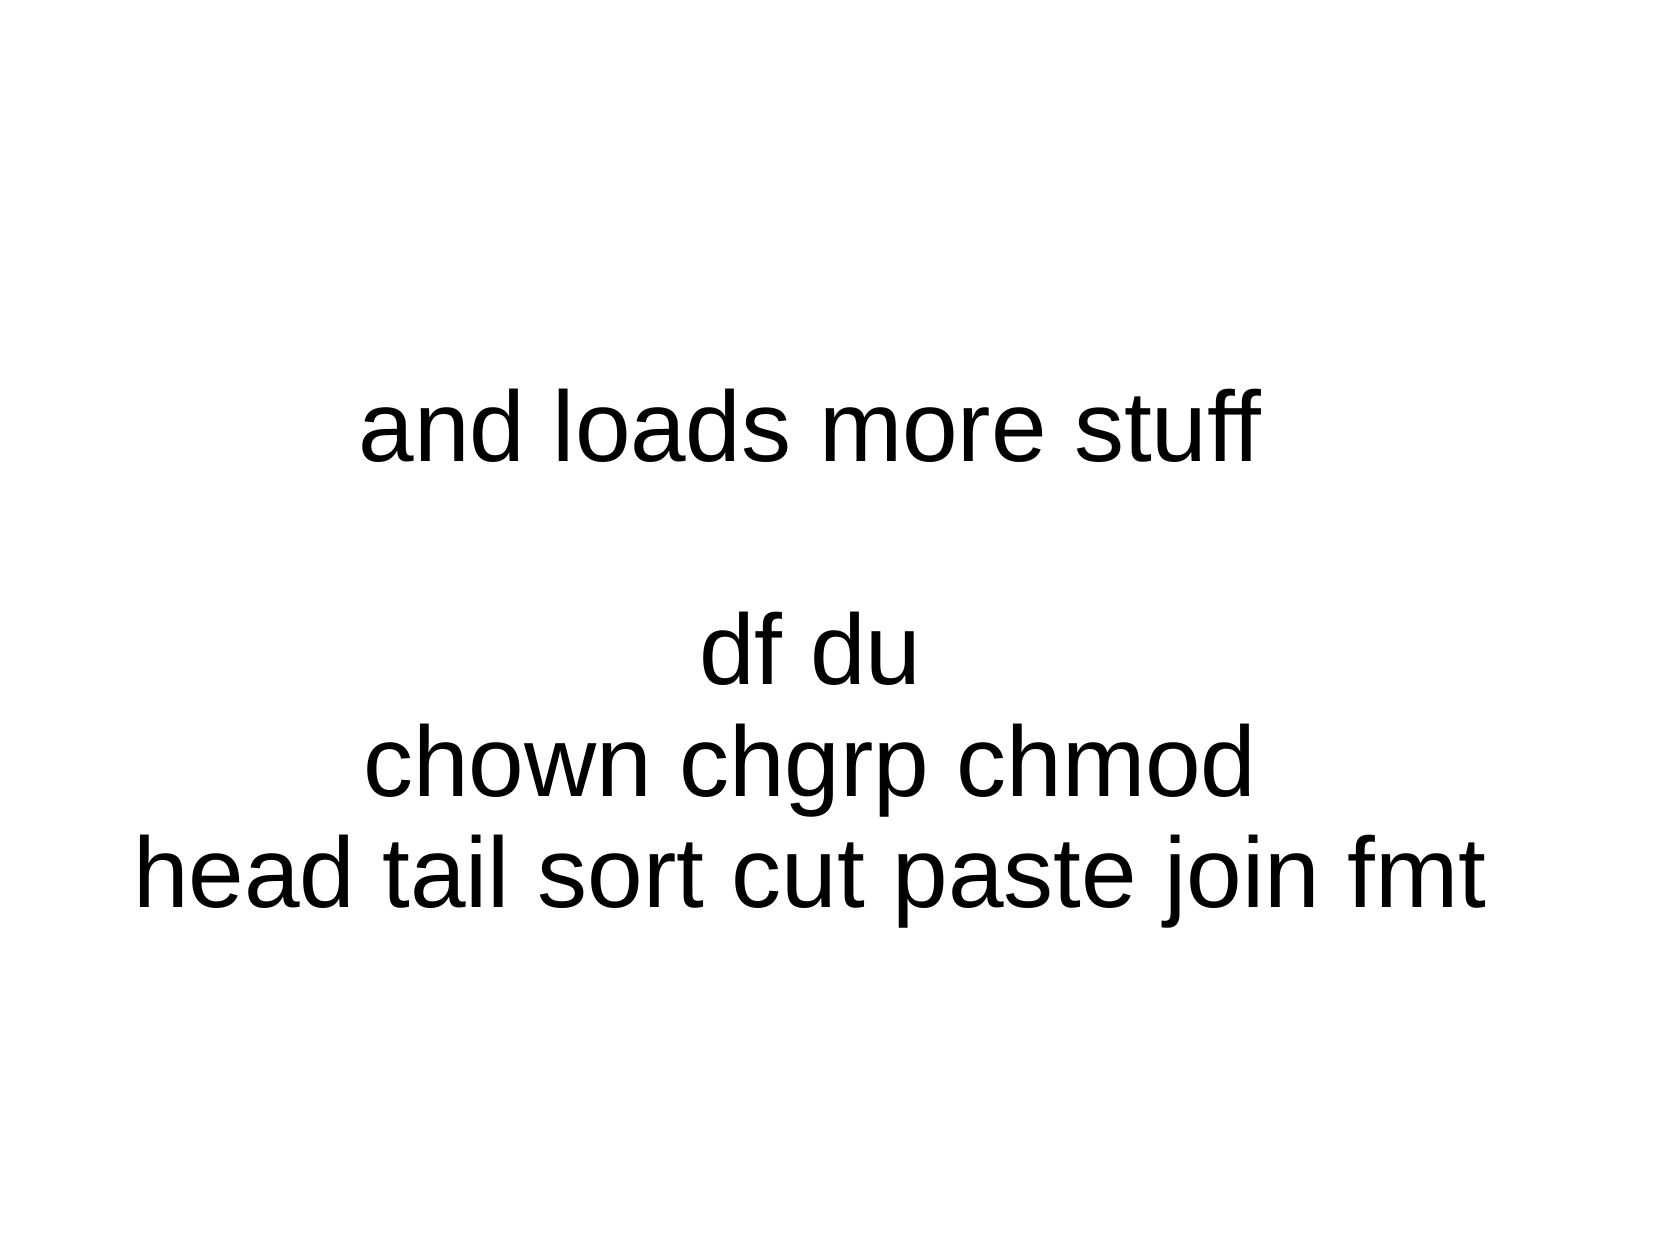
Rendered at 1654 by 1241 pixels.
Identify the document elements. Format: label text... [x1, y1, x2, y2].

text_box and loads more stuff df du chown chgrp chmod head tail sort cut paste join fmt [82, 290, 1538, 1010]
